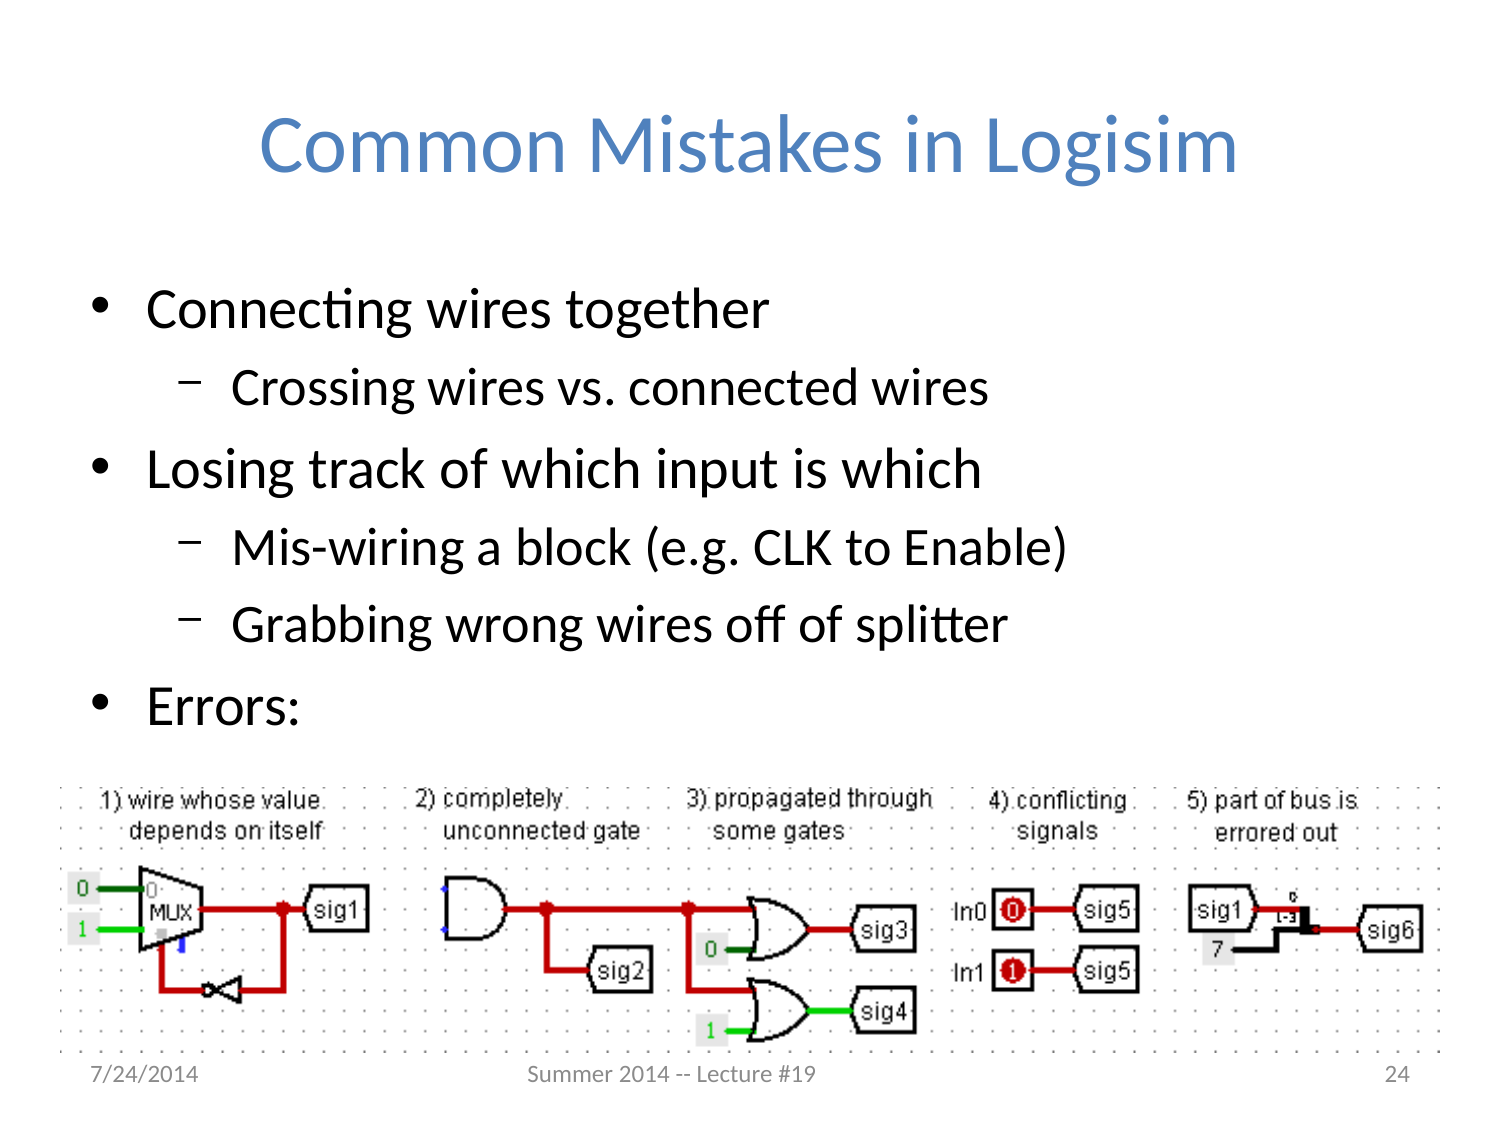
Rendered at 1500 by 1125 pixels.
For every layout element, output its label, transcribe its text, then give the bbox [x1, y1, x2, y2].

title Common Mistakes in Logisim [75, 45, 1425, 233]
slide_number 7/24/2014 [75, 1053, 425, 1103]
footer Summer 2014 -- Lecture #19 [512, 1053, 988, 1103]
picture [60, 787, 1440, 1053]
list Connecting wires together Crossing wires vs. connected wires Losing track of which input is which Mis-wiring a block (e.g. CLK to Enable) Grabbing wrong wires off of splitter Errors: [75, 262, 1425, 787]
slide_number <number> [1074, 1053, 1425, 1103]
